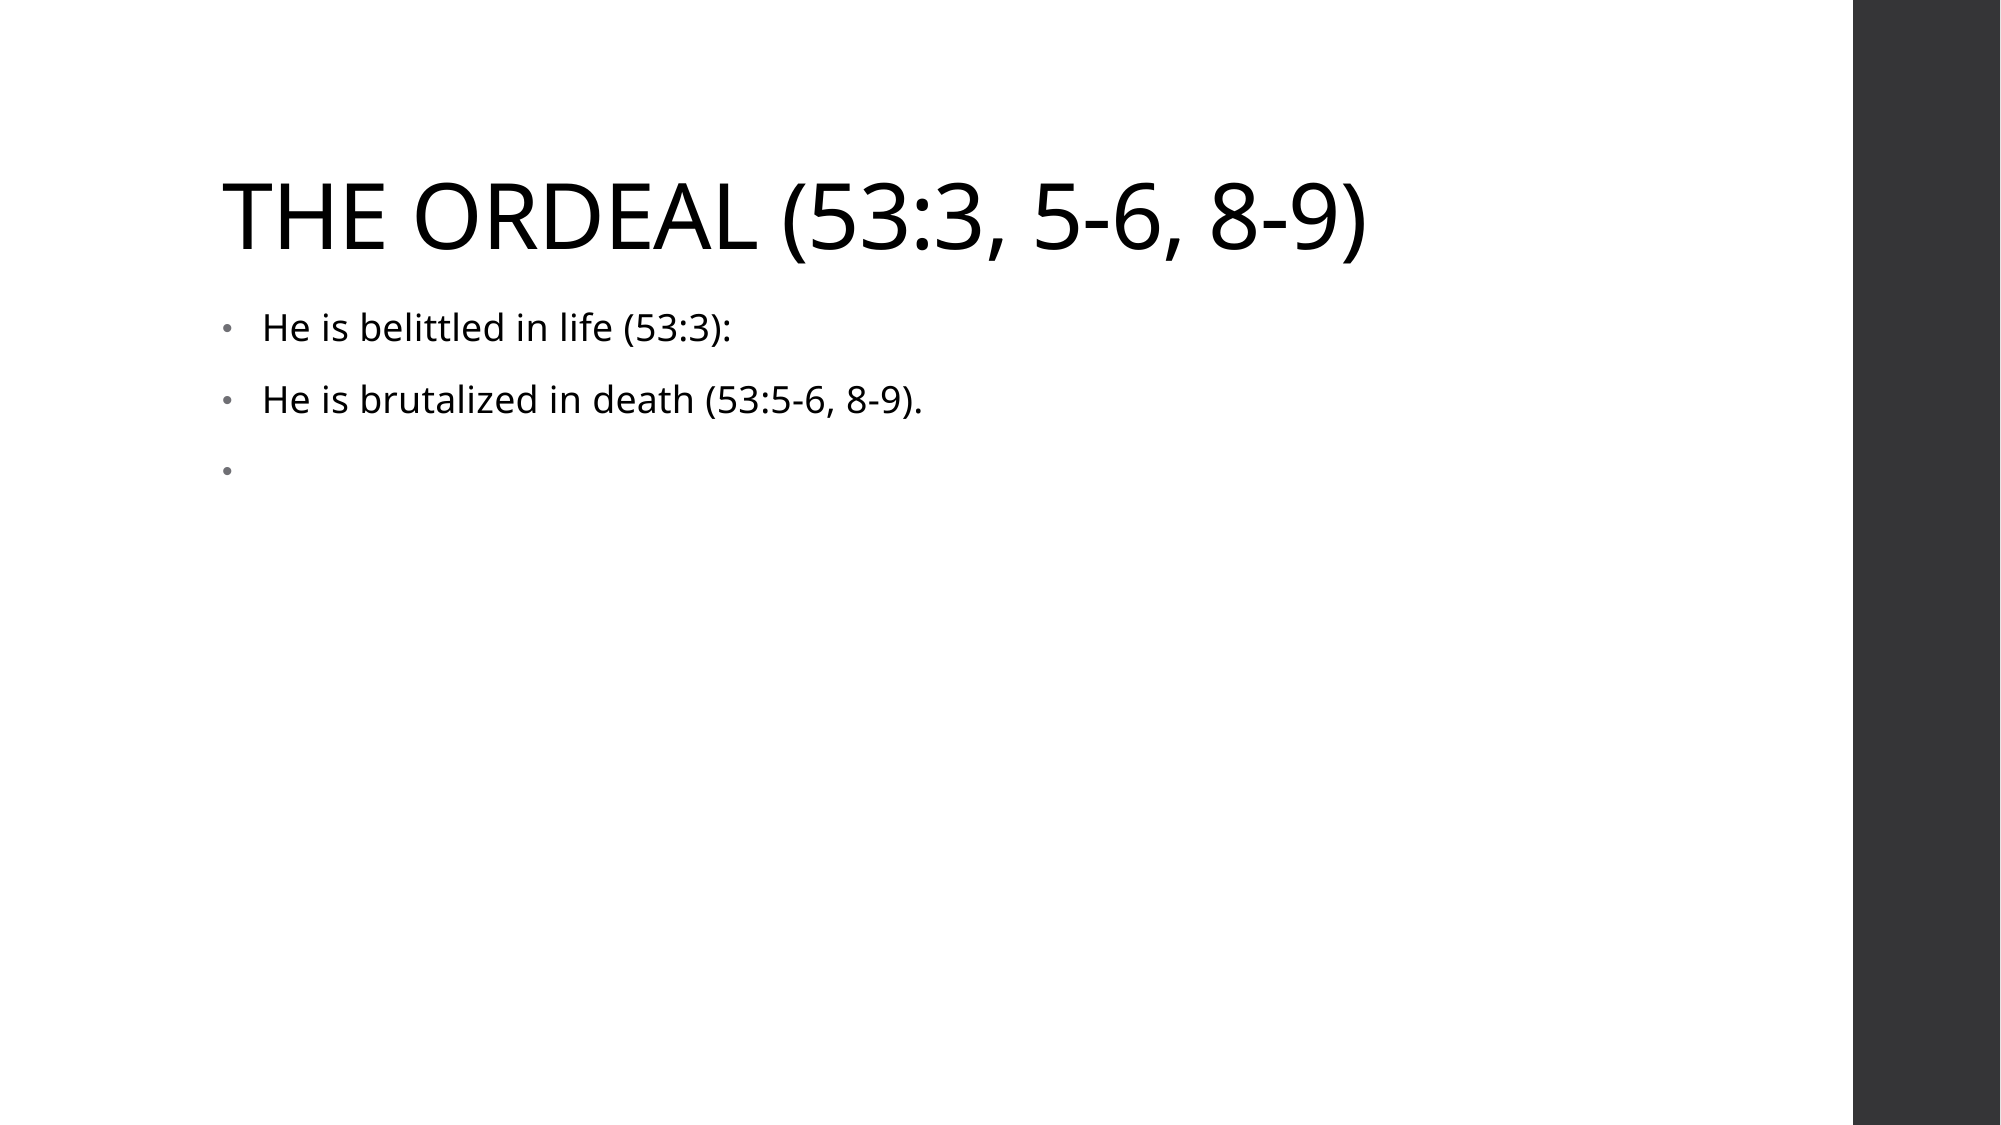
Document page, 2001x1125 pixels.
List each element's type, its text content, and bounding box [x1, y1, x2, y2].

list He is belittled in life (53:3): He is brutalized in death (53:5-6, 8-9). [206, 299, 1617, 1014]
title THE ORDEAL (53:3, 5-6, 8-9) [206, 60, 1797, 278]
